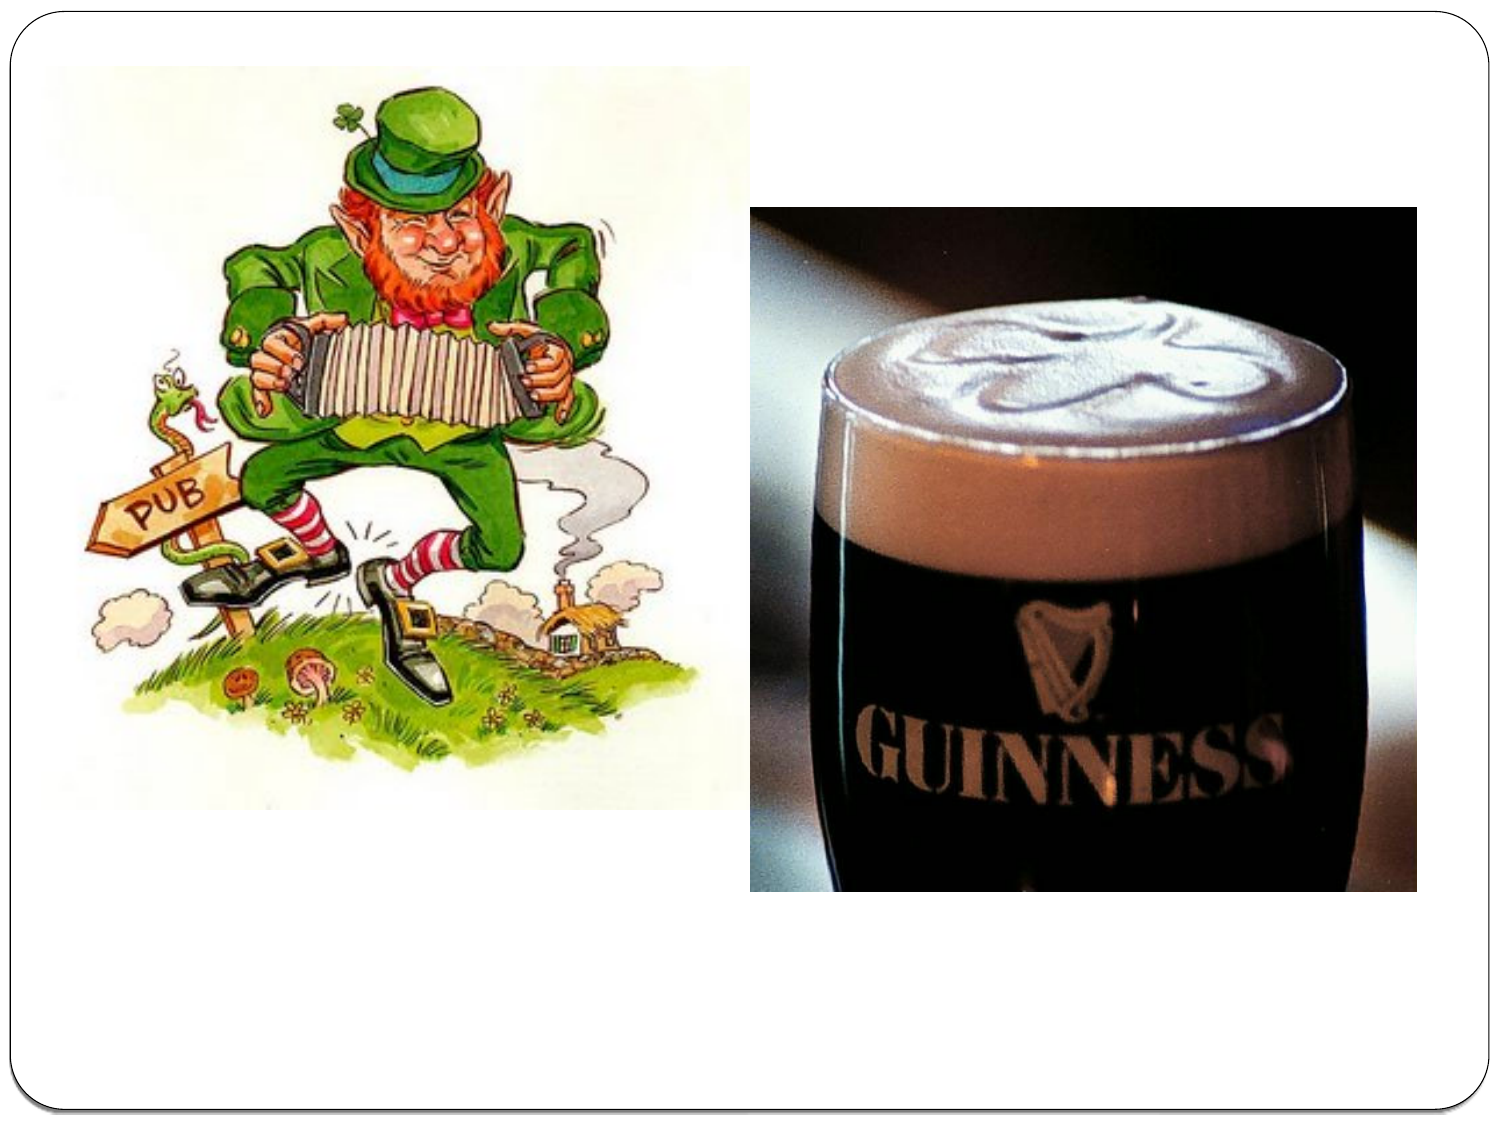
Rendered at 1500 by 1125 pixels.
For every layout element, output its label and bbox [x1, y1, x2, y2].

picture [41, 66, 1417, 892]
